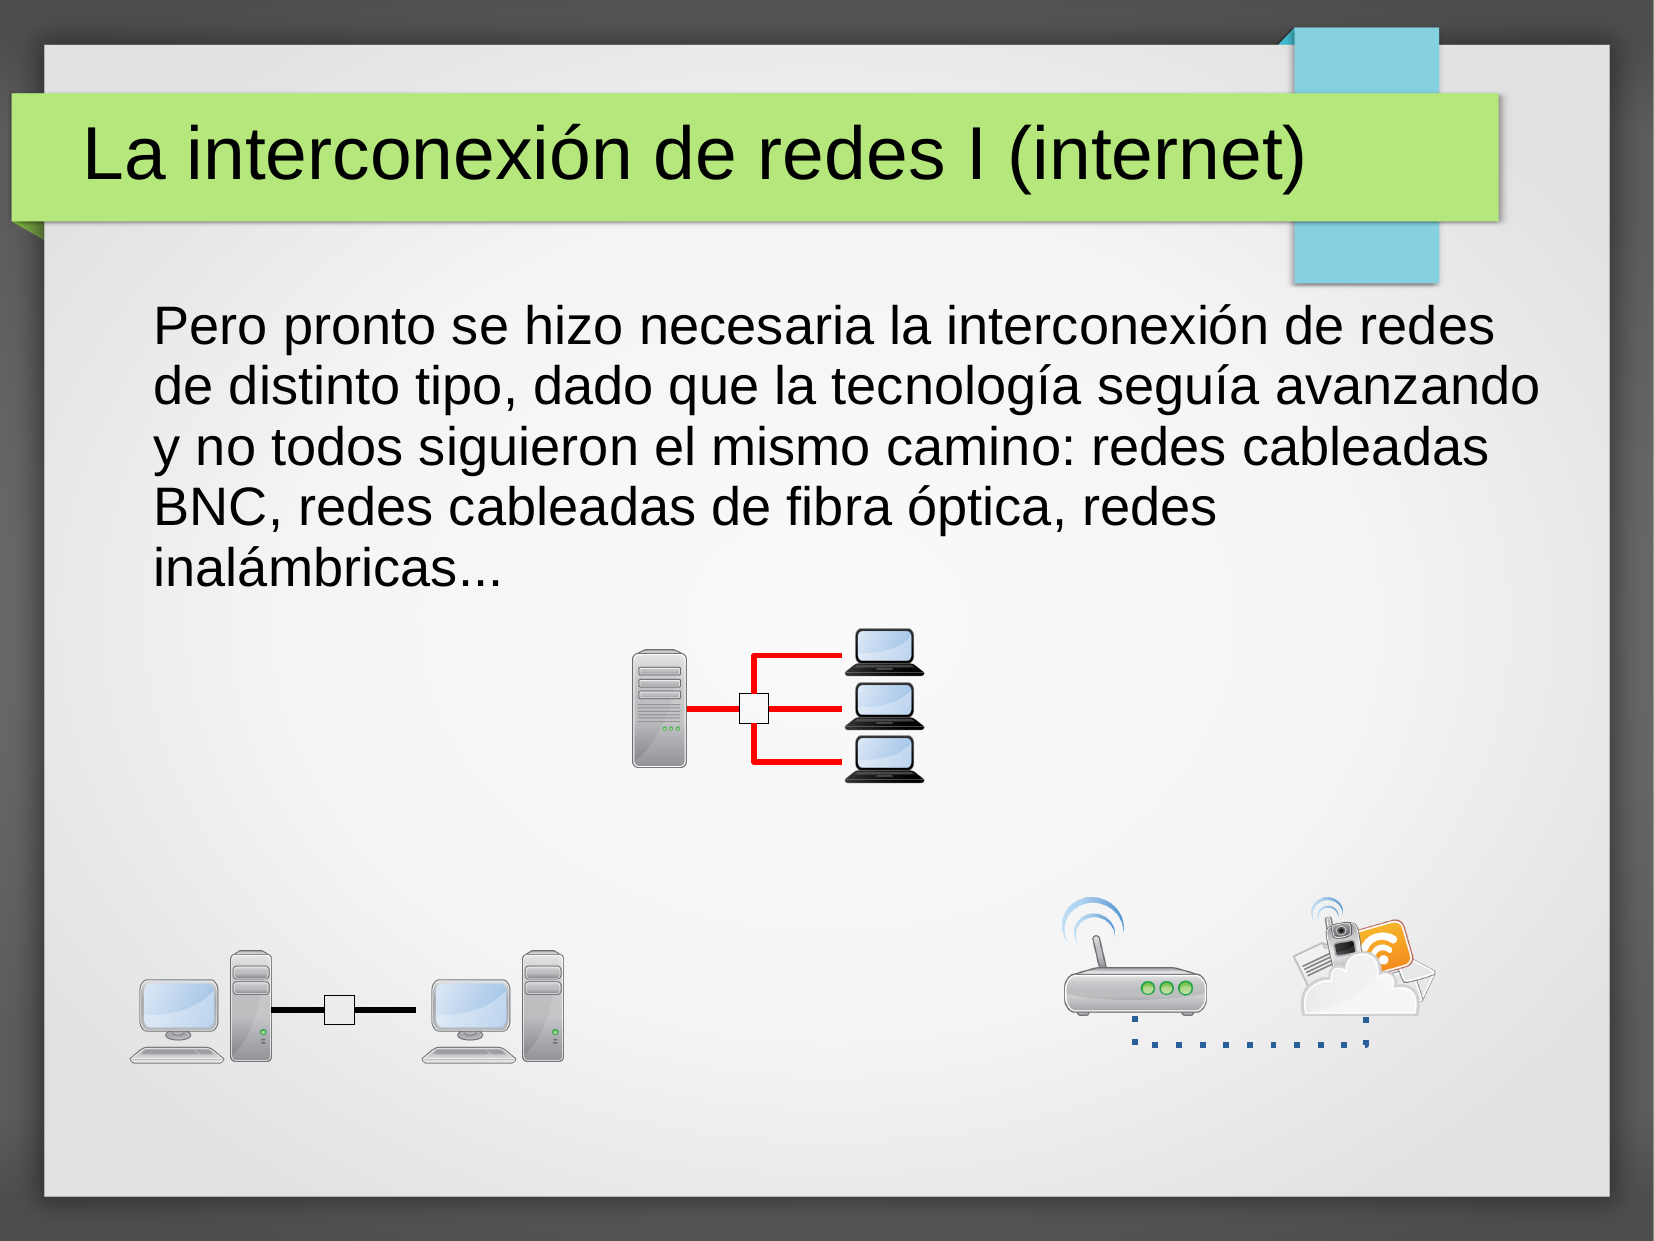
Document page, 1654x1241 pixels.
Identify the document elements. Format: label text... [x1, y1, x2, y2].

title La interconexión de redes I (internet) [82, 69, 1501, 238]
picture [0, 0, 1654, 1241]
list Pero pronto se hizo necesaria la interconexión de redes de distinto tipo, dado que la tecnología seguía avanzando y no todos siguieron el mismo camino: redes cableadas BNC, redes cableadas de fibra óptica, redes inalámbricas... [82, 295, 1571, 674]
